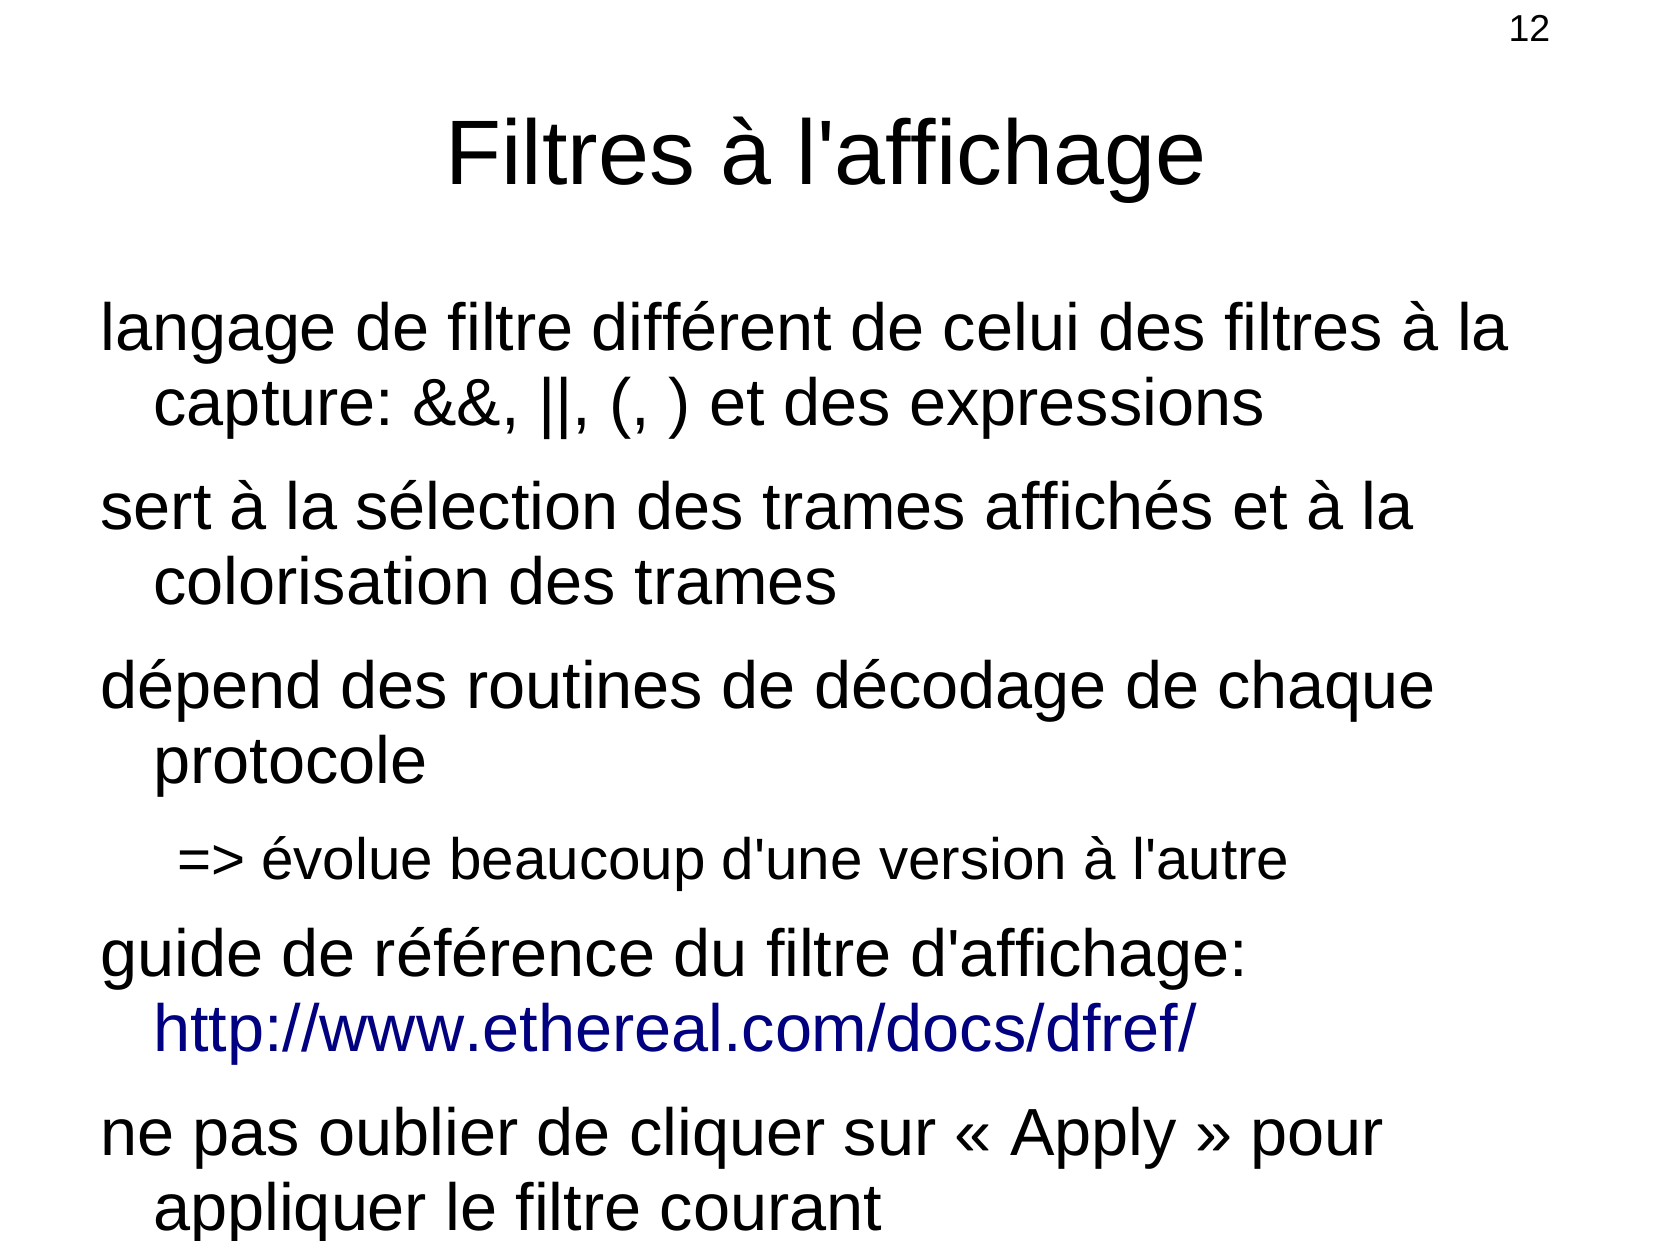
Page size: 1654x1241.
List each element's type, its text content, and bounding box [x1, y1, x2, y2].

title Filtres à l'affichage [82, 49, 1571, 257]
list langage de filtre différent de celui des filtres à la capture: &&, ||, (, ) et des expressions sert à la sélection des trames affichés et à la colorisation des trames dépend des routines de décodage de chaque protocole => évolue beaucoup d'une version à l'autre guide de référence du filtre d'affichage: http://www.ethereal.com/docs/dfref/ ne pas oublier de cliquer sur « Apply » pour appliquer le filtre courant [82, 290, 1571, 1241]
